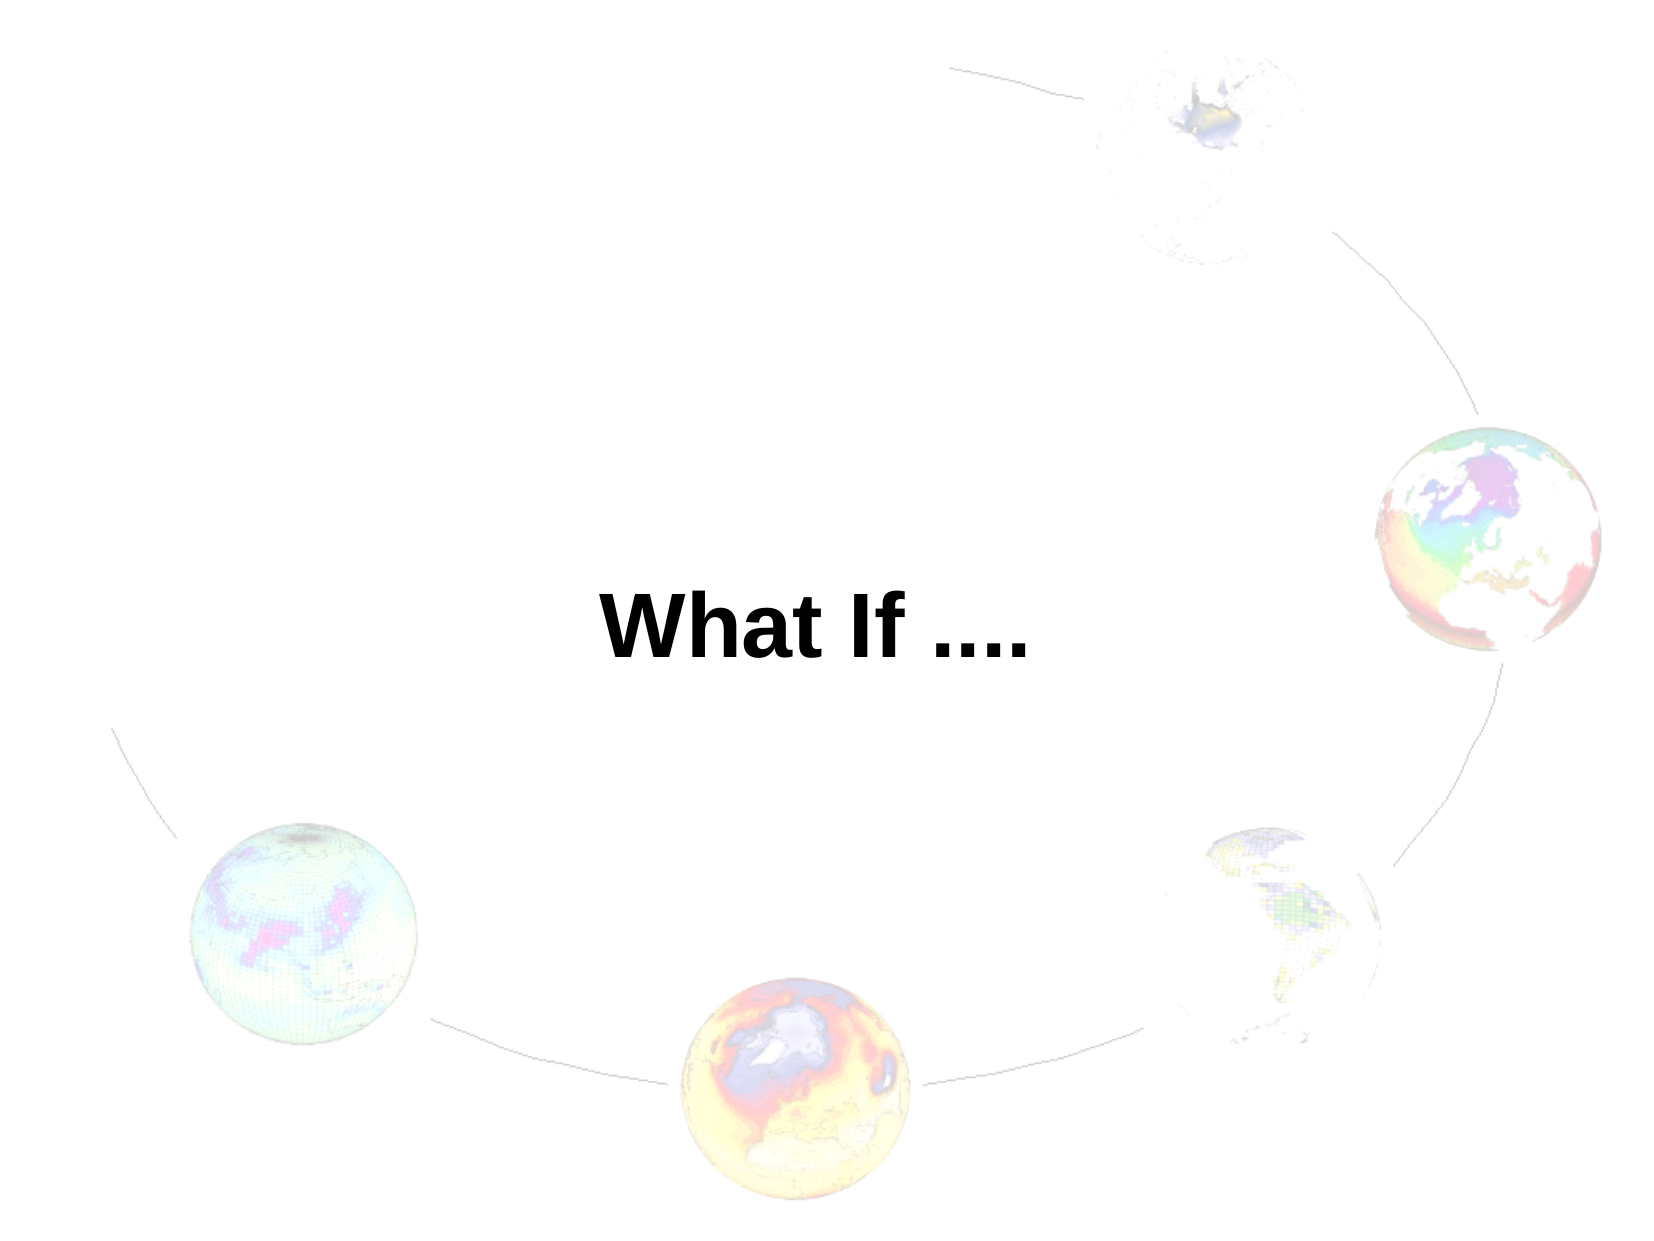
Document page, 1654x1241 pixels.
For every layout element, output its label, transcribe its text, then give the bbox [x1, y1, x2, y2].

title What If .... [71, 541, 1561, 711]
picture [0, 0, 1654, 1241]
